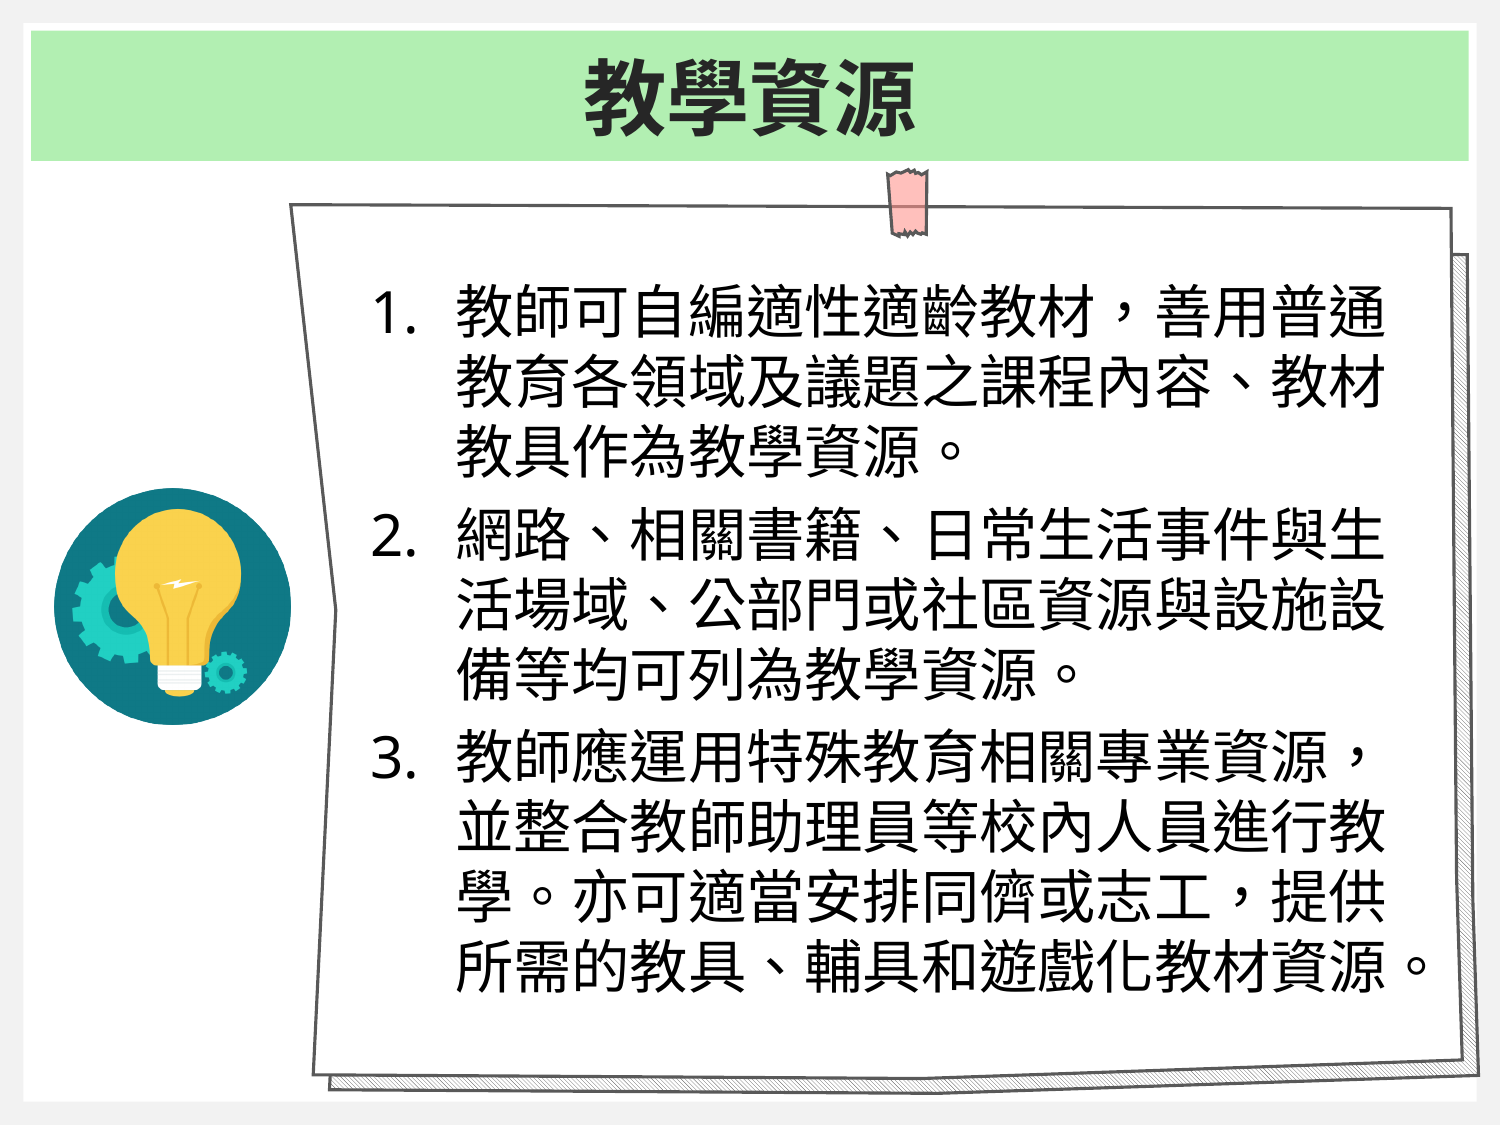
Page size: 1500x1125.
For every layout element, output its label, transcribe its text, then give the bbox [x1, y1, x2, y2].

text_box 教師可自編適性適齡教材，善用普通教育各領域及議題之課程內容、教材教具作為教學資源。 網路、相關書籍、日常生活事件與生活場域、公部門或社區資源與設施設備等均可列為教學資源。 教師應運用特殊教育相關專業資源，並整合教師助理員等校內人員進行教學。亦可適當安排同儕或志工，提供所需的教具、輔具和遊戲化教材資源。 [356, 267, 1430, 1008]
picture [54, 488, 291, 725]
text_box [290, 169, 1479, 1094]
text_box 教學資源 [31, 30, 1469, 161]
